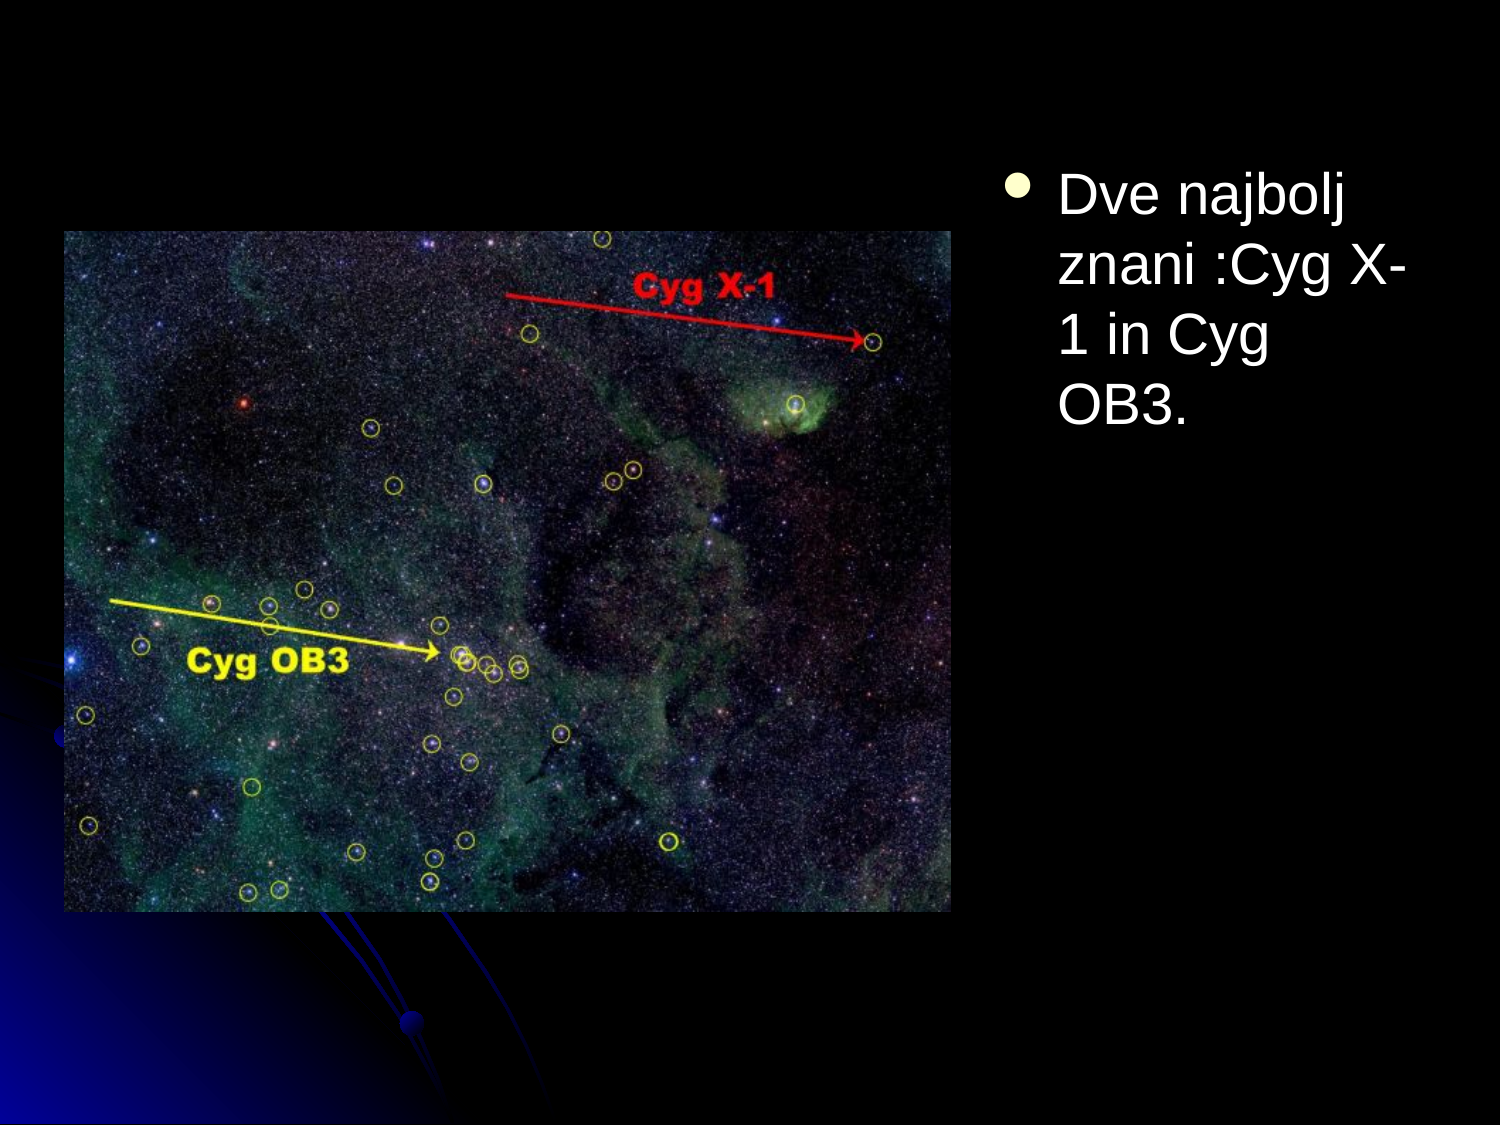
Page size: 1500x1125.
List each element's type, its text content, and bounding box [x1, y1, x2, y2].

list Dve najbolj znani :Cyg X-1 in Cyg OB3. [986, 148, 1425, 1005]
picture [64, 231, 951, 912]
